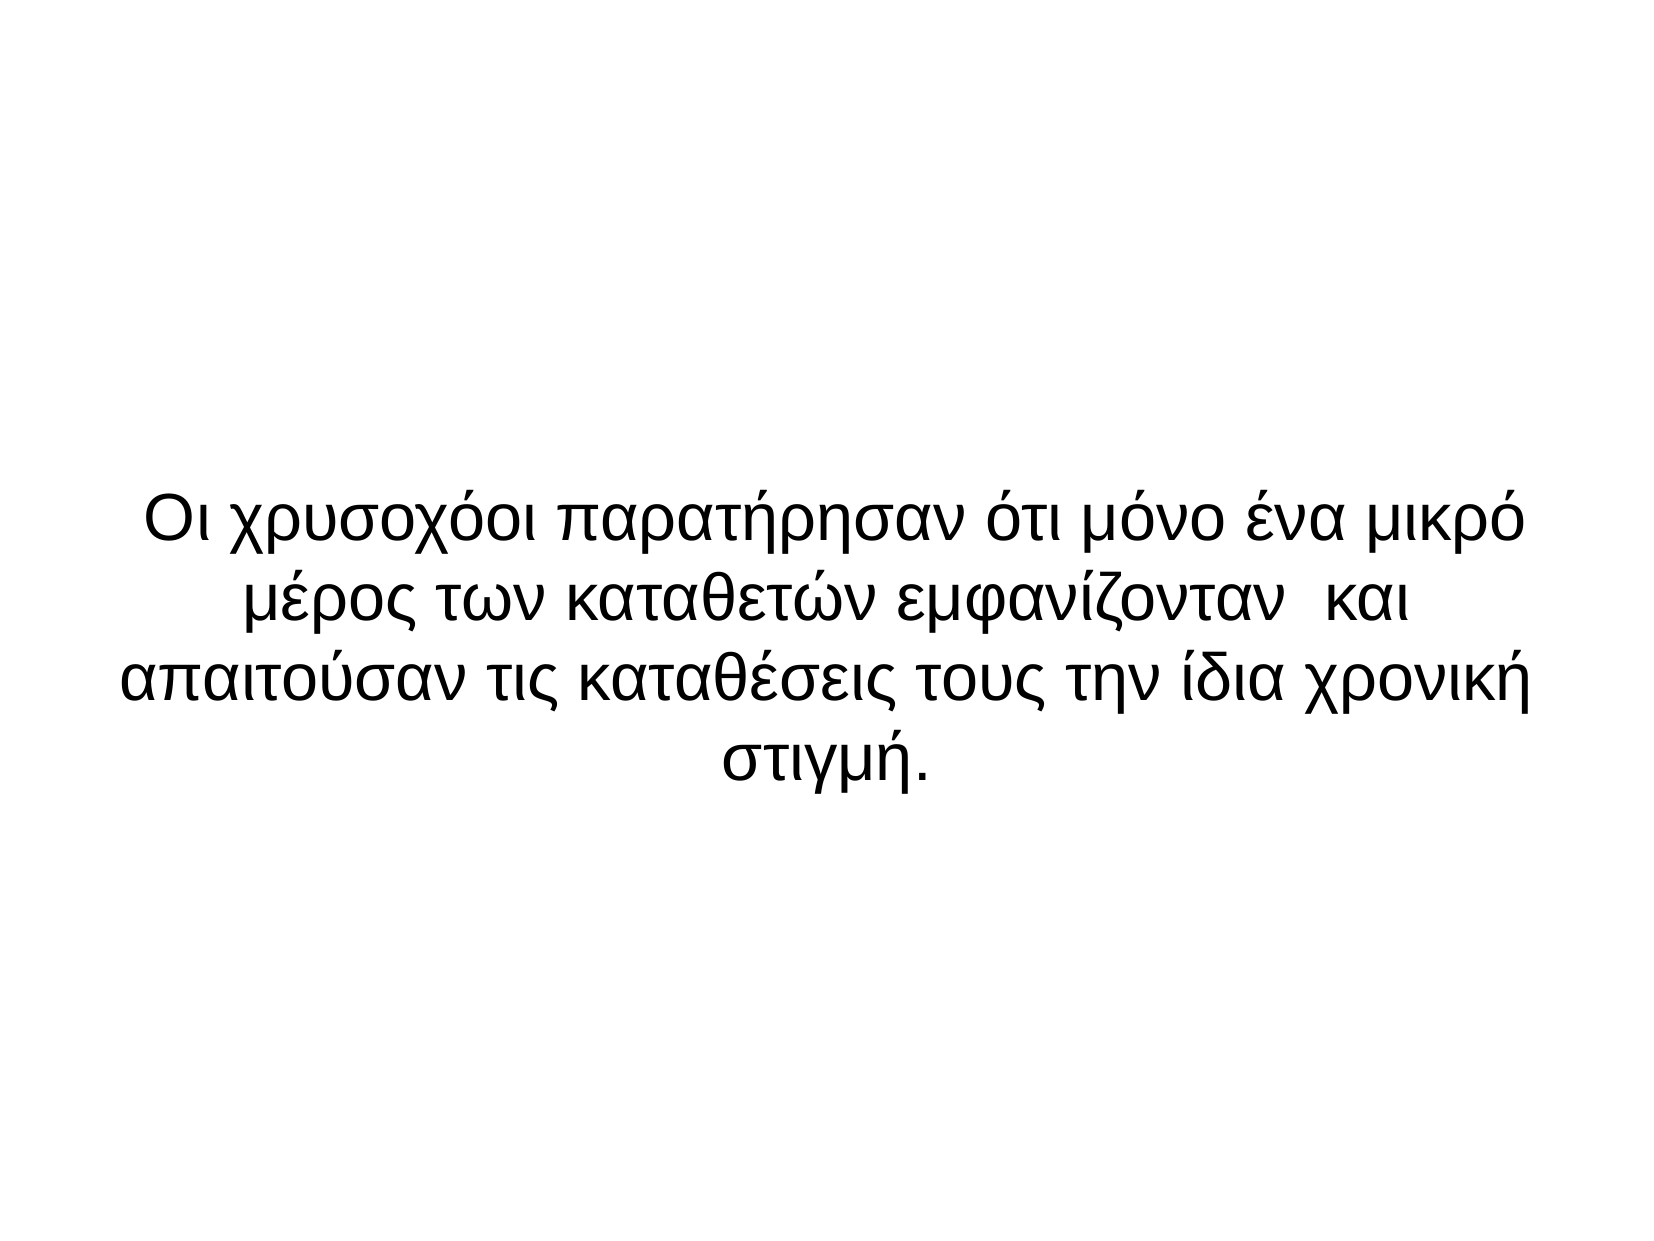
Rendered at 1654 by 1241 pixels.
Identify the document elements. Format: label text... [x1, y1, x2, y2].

subtitle Oι χρυσοχόοι παρατήρησαν ότι μόνο ένα μικρό μέρος των καταθετών εμφανίζονταν και απαιτούσαν τις καταθέσεις τους την ίδια χρονική στιγμή. [82, 56, 1571, 1102]
